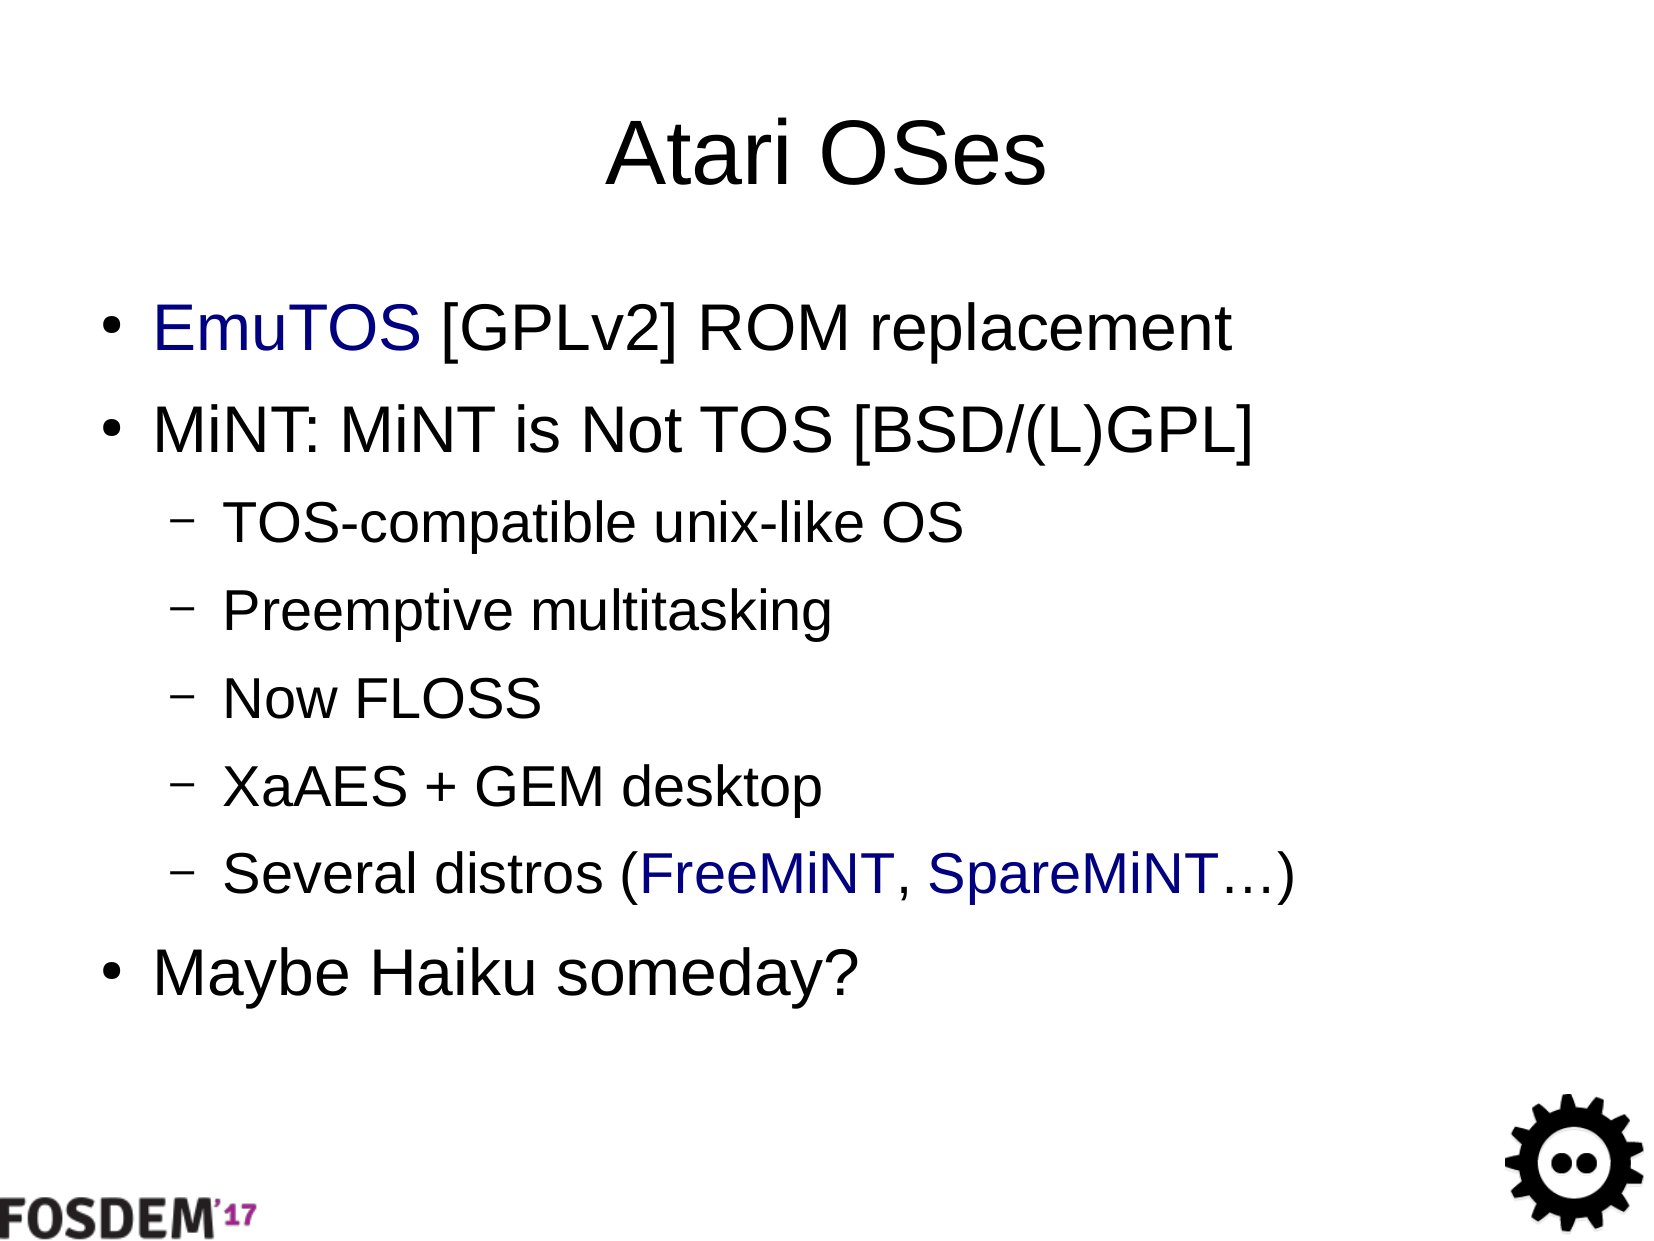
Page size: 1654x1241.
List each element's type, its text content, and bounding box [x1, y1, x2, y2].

list EmuTOS [GPLv2] ROM replacement MiNT: MiNT is Not TOS [BSD/(L)GPL] TOS-compatible unix-like OS Preemptive multitasking Now FLOSS XaAES + GEM desktop Several distros (FreeMiNT, SpareMiNT…) Maybe Haiku someday? [82, 290, 1571, 1010]
picture [1505, 1094, 1648, 1235]
title Atari OSes [82, 49, 1571, 257]
picture [0, 1196, 258, 1241]
